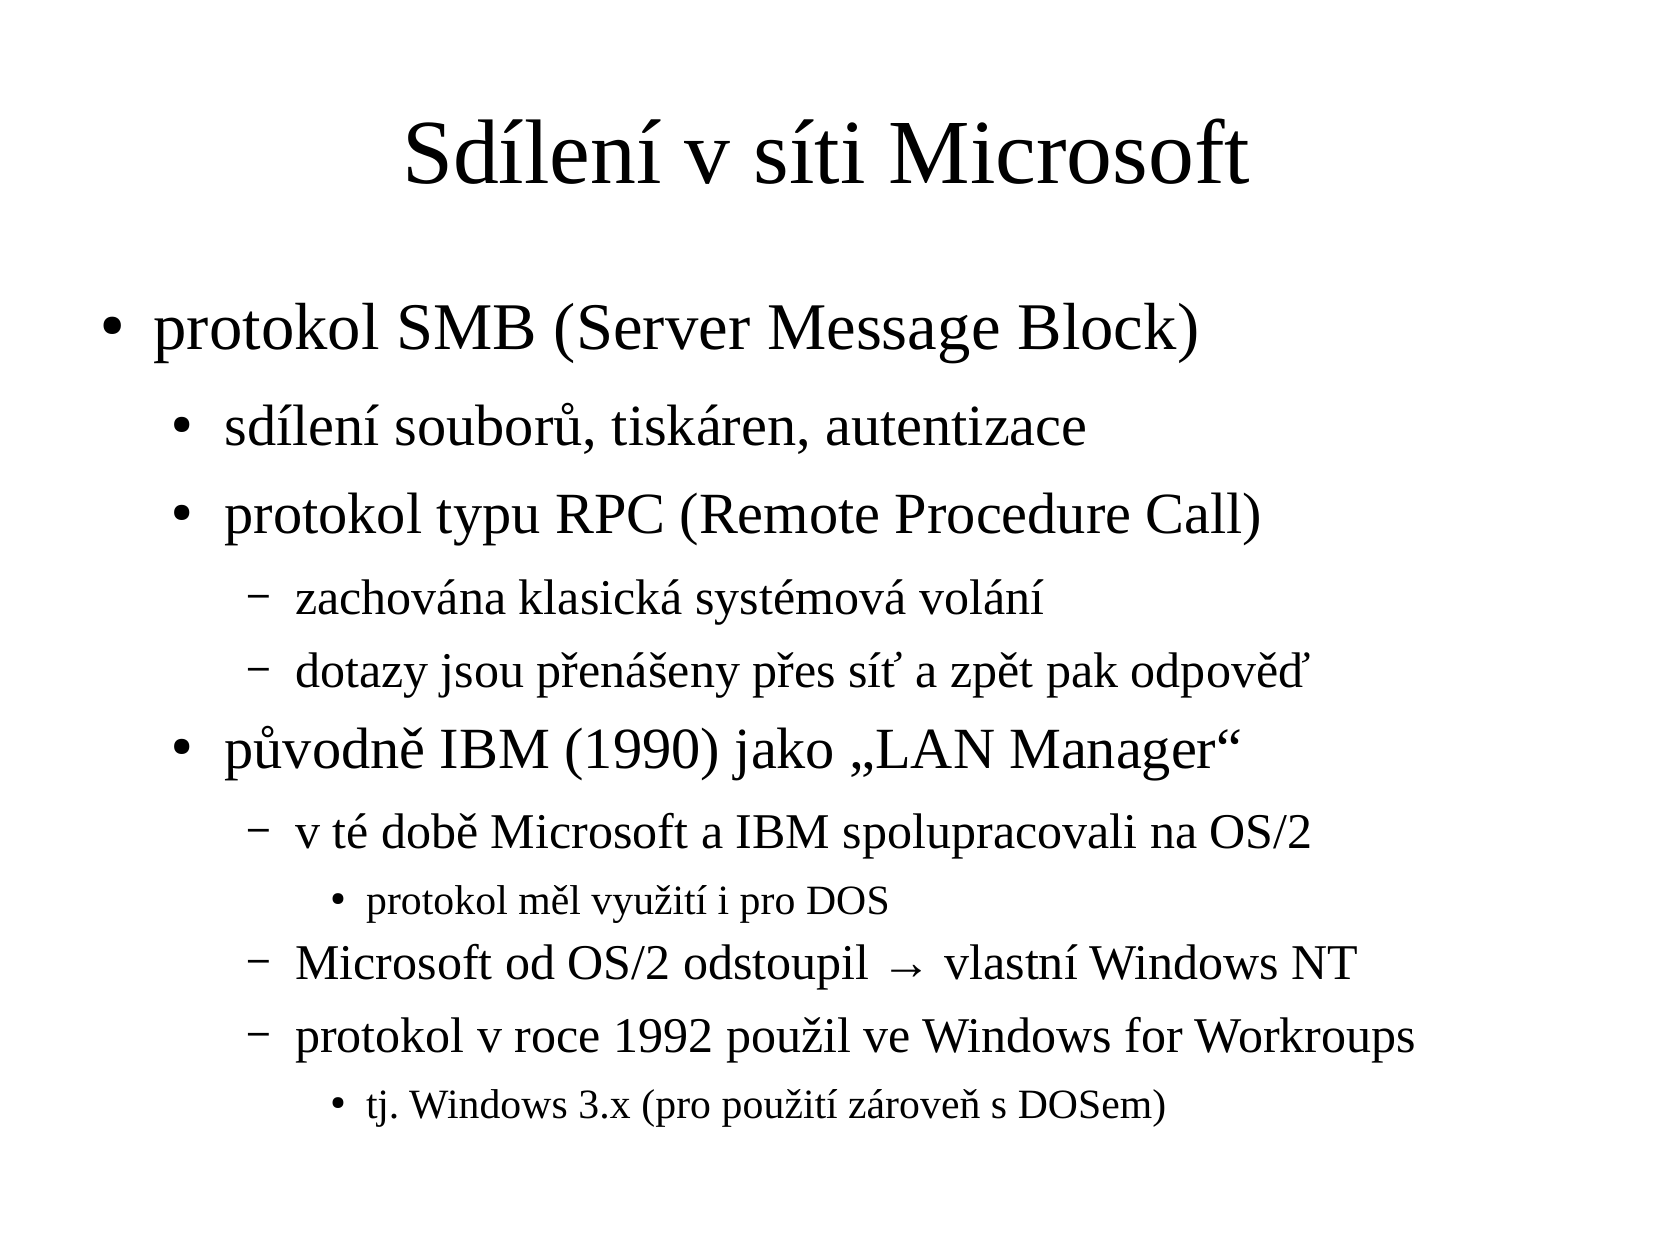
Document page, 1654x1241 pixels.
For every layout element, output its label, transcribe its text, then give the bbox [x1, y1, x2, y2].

list protokol SMB (Server Message Block) sdílení souborů, tiskáren, autentizace protokol typu RPC (Remote Procedure Call) zachována klasická systémová volání dotazy jsou přenášeny přes síť a zpět pak odpověď původně IBM (1990) jako „LAN Manager“ v té době Microsoft a IBM spolupracovali na OS/2 protokol měl využití i pro DOS Microsoft od OS/2 odstoupil → vlastní Windows NT protokol v roce 1992 použil ve Windows for Workroups tj. Windows 3.x (pro použití zároveň s DOSem) [82, 290, 1571, 1109]
title Sdílení v síti Microsoft [82, 49, 1571, 257]
